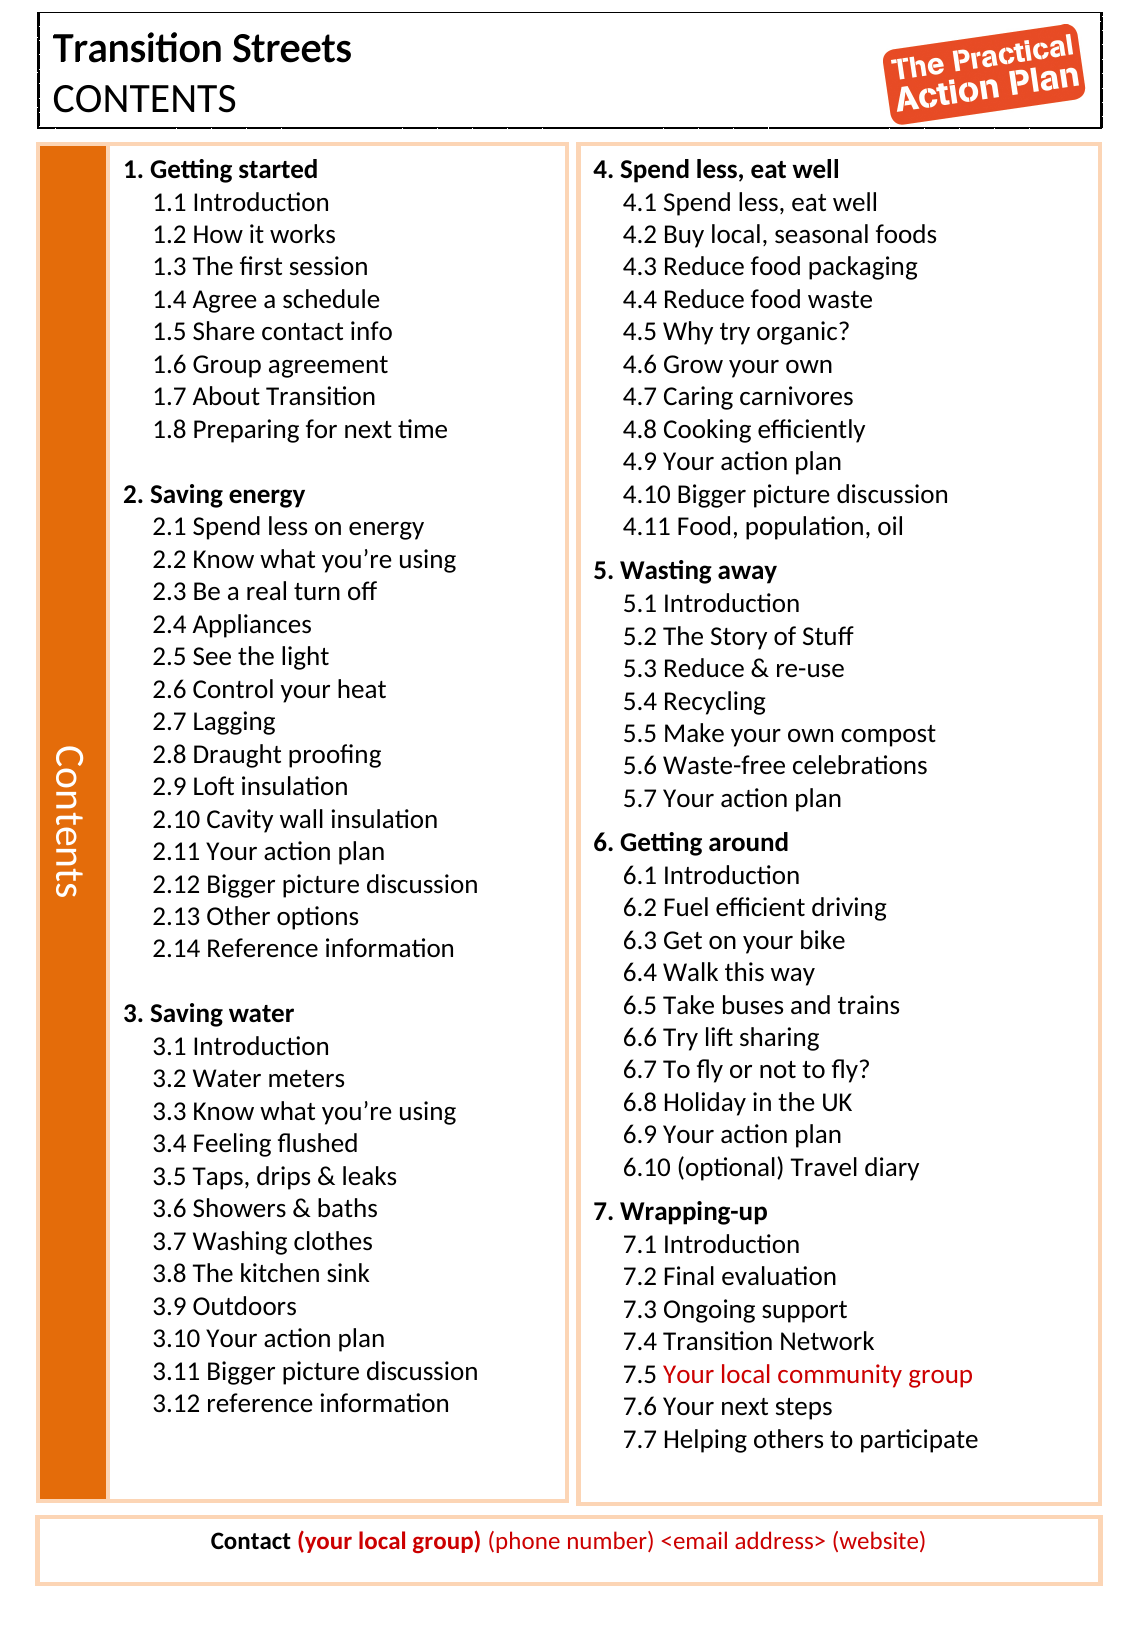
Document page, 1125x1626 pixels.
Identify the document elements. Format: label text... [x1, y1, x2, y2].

text_box 1. Getting started 1.1 Introduction 1.2 How it works 1.3 The first session 1.4 Agree a schedule 1.5 Share contact info 1.6 Group agreement 1.7 About Transition 1.8 Preparing for next time 2. Saving energy 2.1 Spend less on energy 2.2 Know what you’re using 2.3 Be a real turn off 2.4 Appliances 2.5 See the light 2.6 Control your heat 2.7 Lagging 2.8 Draught proofing 2.9 Loft insulation 2.10 Cavity wall insulation 2.11 Your action plan 2.12 Bigger picture discussion 2.13 Other options 2.14 Reference information 3. Saving water 3.1 Introduction 3.2 Water meters 3.3 Know what you’re using 3.4 Feeling flushed 3.5 Taps, drips & leaks 3.6 Showers & baths 3.7 Washing clothes 3.8 The kitchen sink 3.9 Outdoors 3.10 Your action plan 3.11 Bigger picture discussion 3.12 reference information [109, 143, 567, 1502]
text_box Transition Streets CONTENTS [38, 12, 1102, 129]
text_box Contact (your local group) (phone number) <email address> (website) [37, 1517, 1101, 1585]
text_box 4. Spend less, eat well 4.1 Spend less, eat well 4.2 Buy local, seasonal foods 4.3 Reduce food packaging 4.4 Reduce food waste 4.5 Why try organic? 4.6 Grow your own 4.7 Caring carnivores 4.8 Cooking efficiently 4.9 Your action plan 4.10 Bigger picture discussion 4.11 Food, population, oil 5. Wasting away 5.1 Introduction 5.2 The Story of Stuff 5.3 Reduce & re-use 5.4 Recycling 5.5 Make your own compost 5.6 Waste-free celebrations 5.7 Your action plan 6. Getting around 6.1 Introduction 6.2 Fuel efficient driving 6.3 Get on your bike 6.4 Walk this way 6.5 Take buses and trains 6.6 Try lift sharing 6.7 To fly or not to fly? 6.8 Holiday in the UK 6.9 Your action plan 6.10 (optional) Travel diary 7. Wrapping-up 7.1 Introduction 7.2 Final evaluation 7.3 Ongoing support 7.4 Transition Network 7.5 Your local community group 7.6 Your next steps 7.7 Helping others to participate [578, 143, 1100, 1505]
text_box Contents [38, 143, 109, 1502]
